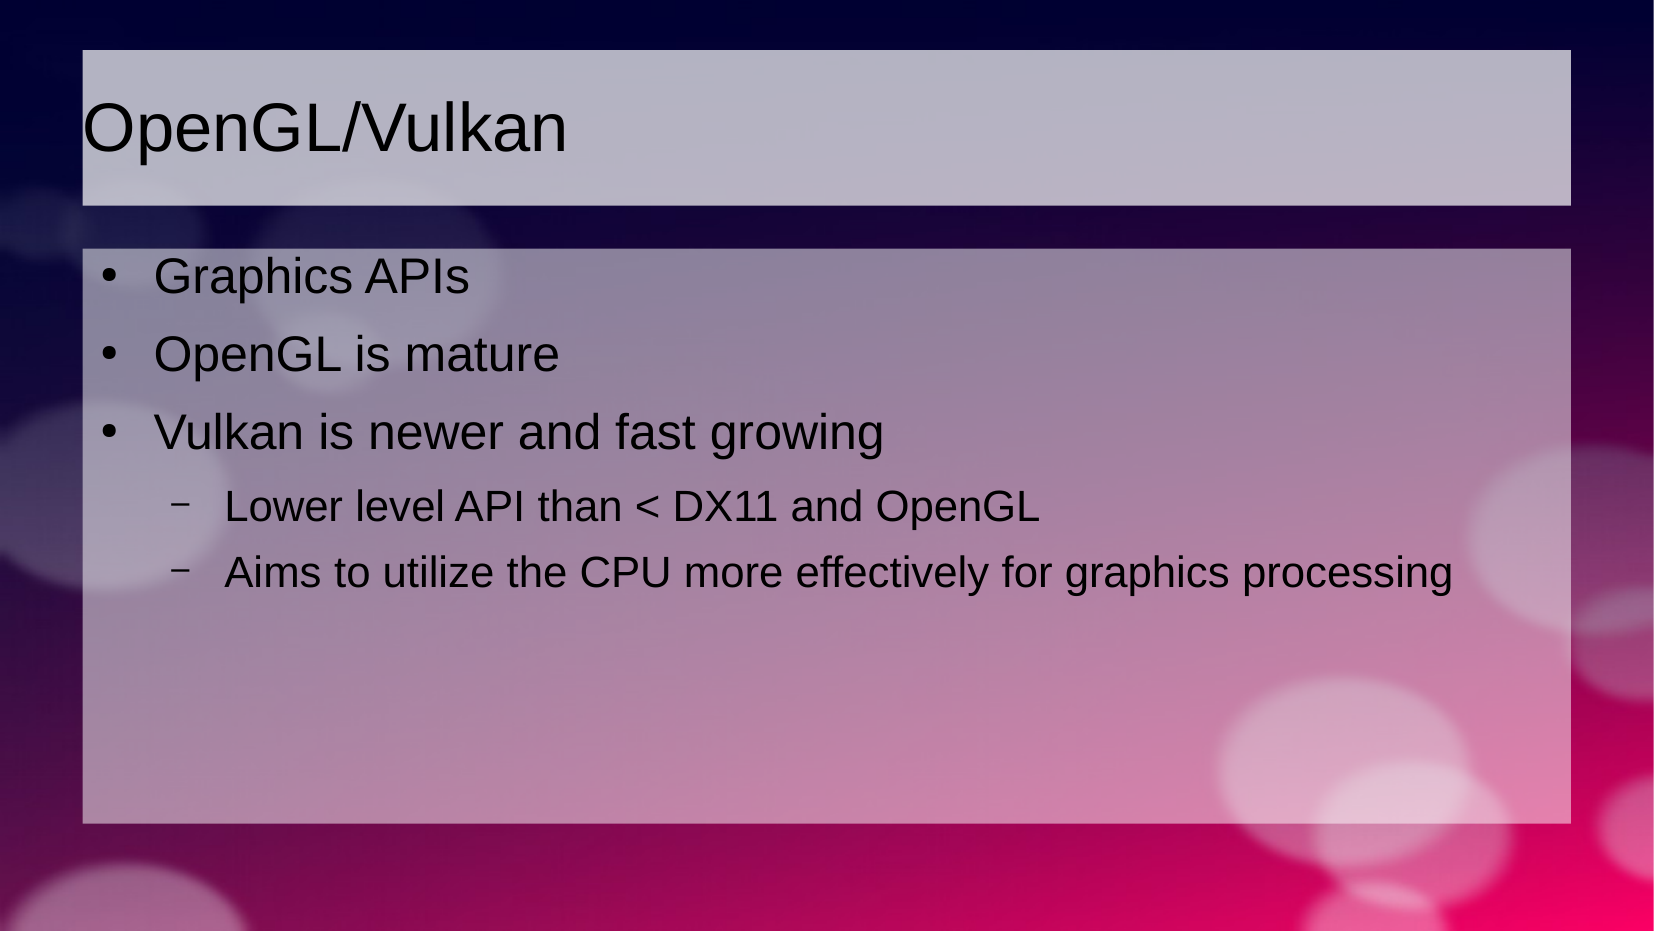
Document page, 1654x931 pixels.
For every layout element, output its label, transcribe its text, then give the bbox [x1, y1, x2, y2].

list Graphics APIs OpenGL is mature Vulkan is newer and fast growing Lower level API than < DX11 and OpenGL Aims to utilize the CPU more effectively for graphics processing [82, 248, 1571, 824]
picture [0, 0, 1654, 931]
title OpenGL/Vulkan [82, 50, 1571, 206]
